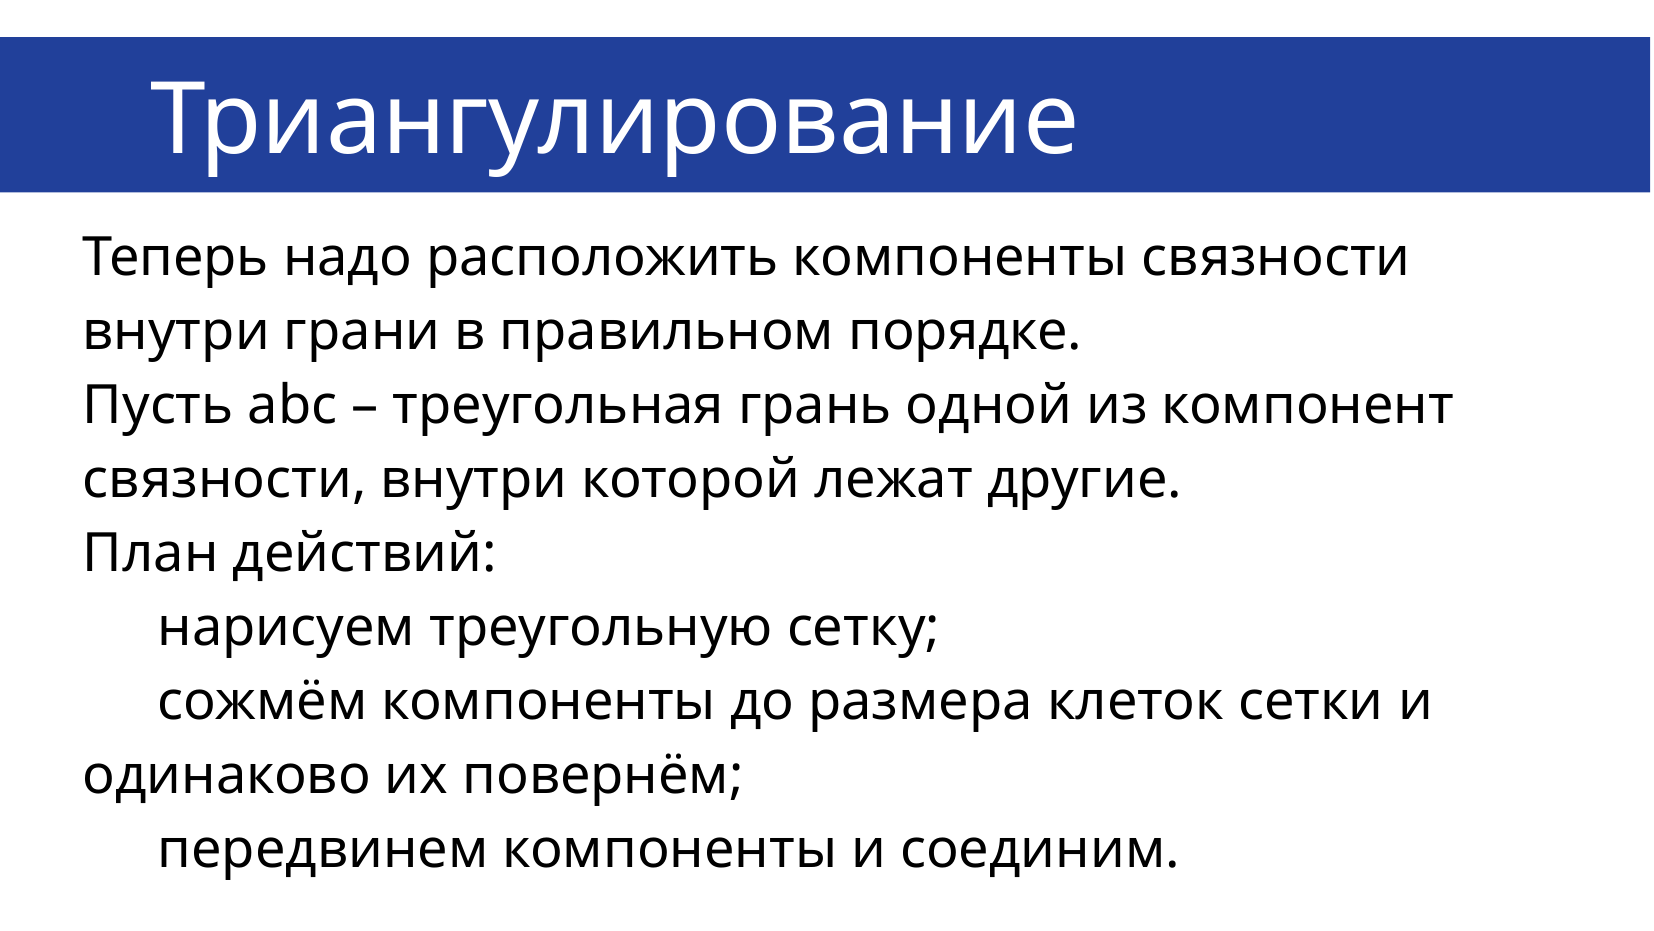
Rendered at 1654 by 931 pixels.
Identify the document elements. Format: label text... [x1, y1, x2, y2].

title Триангулирование [0, 37, 1651, 193]
subtitle Теперь надо расположить компоненты связности внутри грани в правильном порядке. Пусть abc – треугольная грань одной из компонент связности, внутри которой лежат другие. План действий: нарисуем треугольную сетку; сожмём компоненты до размера клеток сетки и одинаково их повернём; передвинем компоненты и соединим. [82, 217, 1576, 884]
